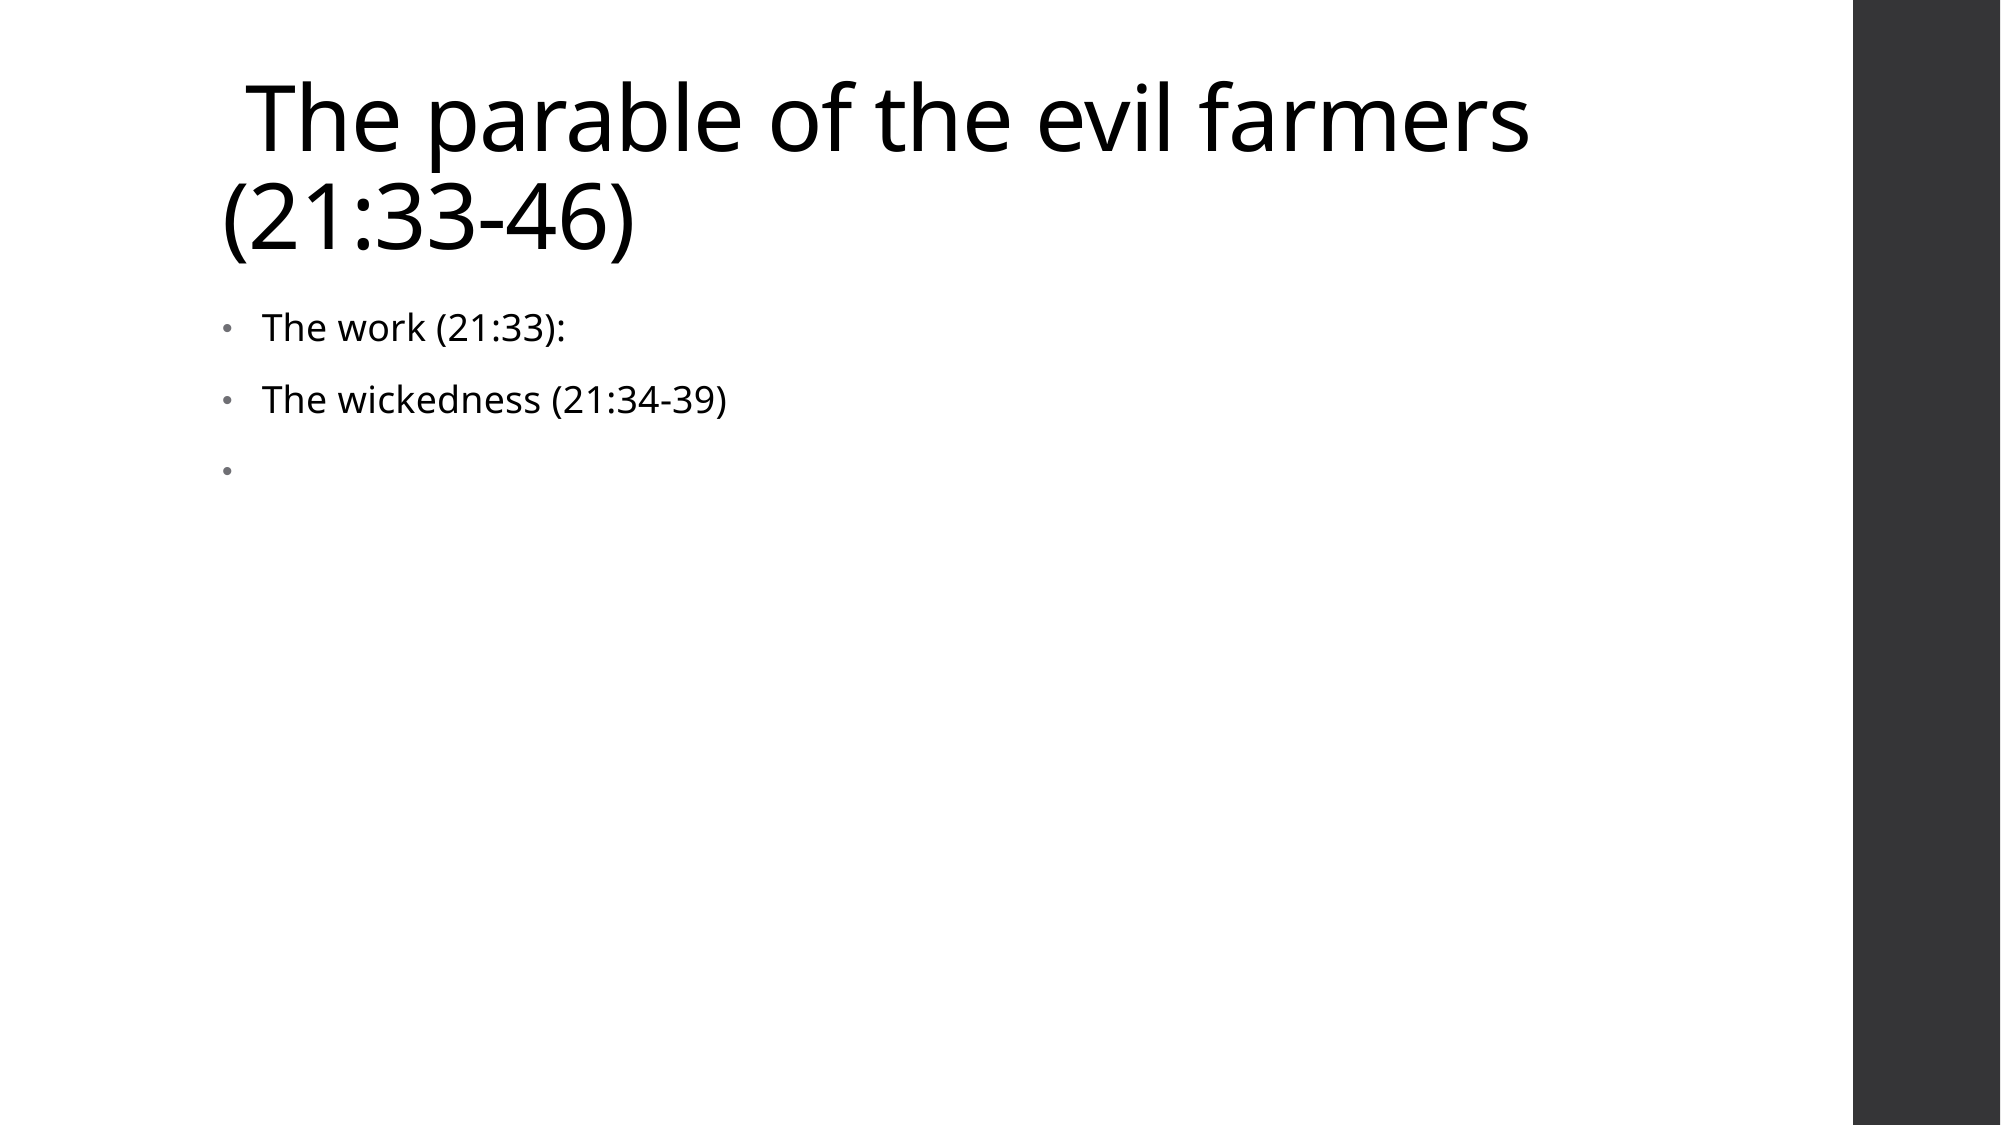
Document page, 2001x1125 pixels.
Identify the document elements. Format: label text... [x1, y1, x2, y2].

list The work (21:33): The wickedness (21:34-39) [206, 299, 1617, 1014]
title The parable of the evil farmers (21:33-46) [206, 60, 1797, 278]
